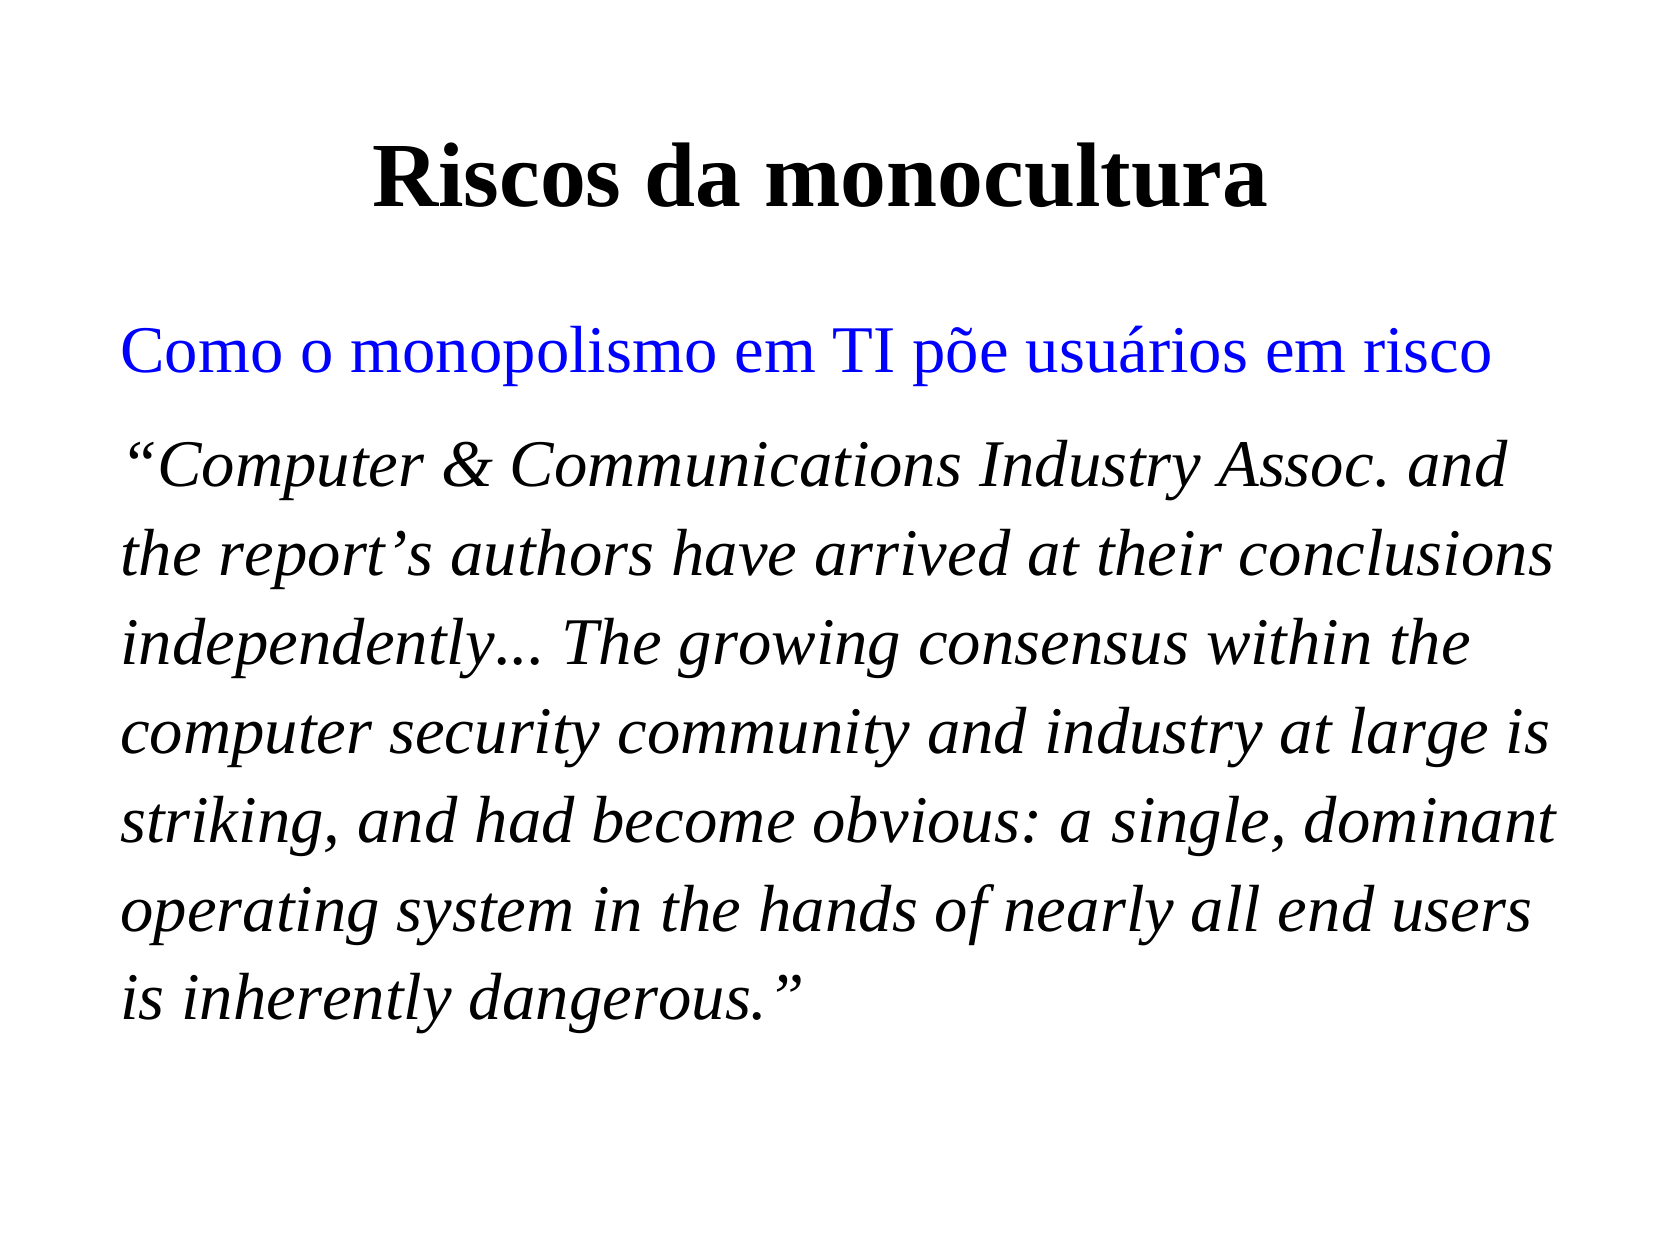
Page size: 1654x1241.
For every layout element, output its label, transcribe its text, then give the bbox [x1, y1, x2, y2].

title Riscos da monocultura [93, 81, 1549, 269]
text_box Como o monopolismo em TI põe usuários em risco [120, 276, 1513, 388]
text_box “Computer & Communications Industry Assoc. and the report’s authors have arrived at their conclusions independently... The growing consensus within the computer security community and industry at large is striking, and had become obvious: a single, dominant operating system in the hands of nearly all end users is inherently dangerous.” [120, 412, 1577, 1205]
